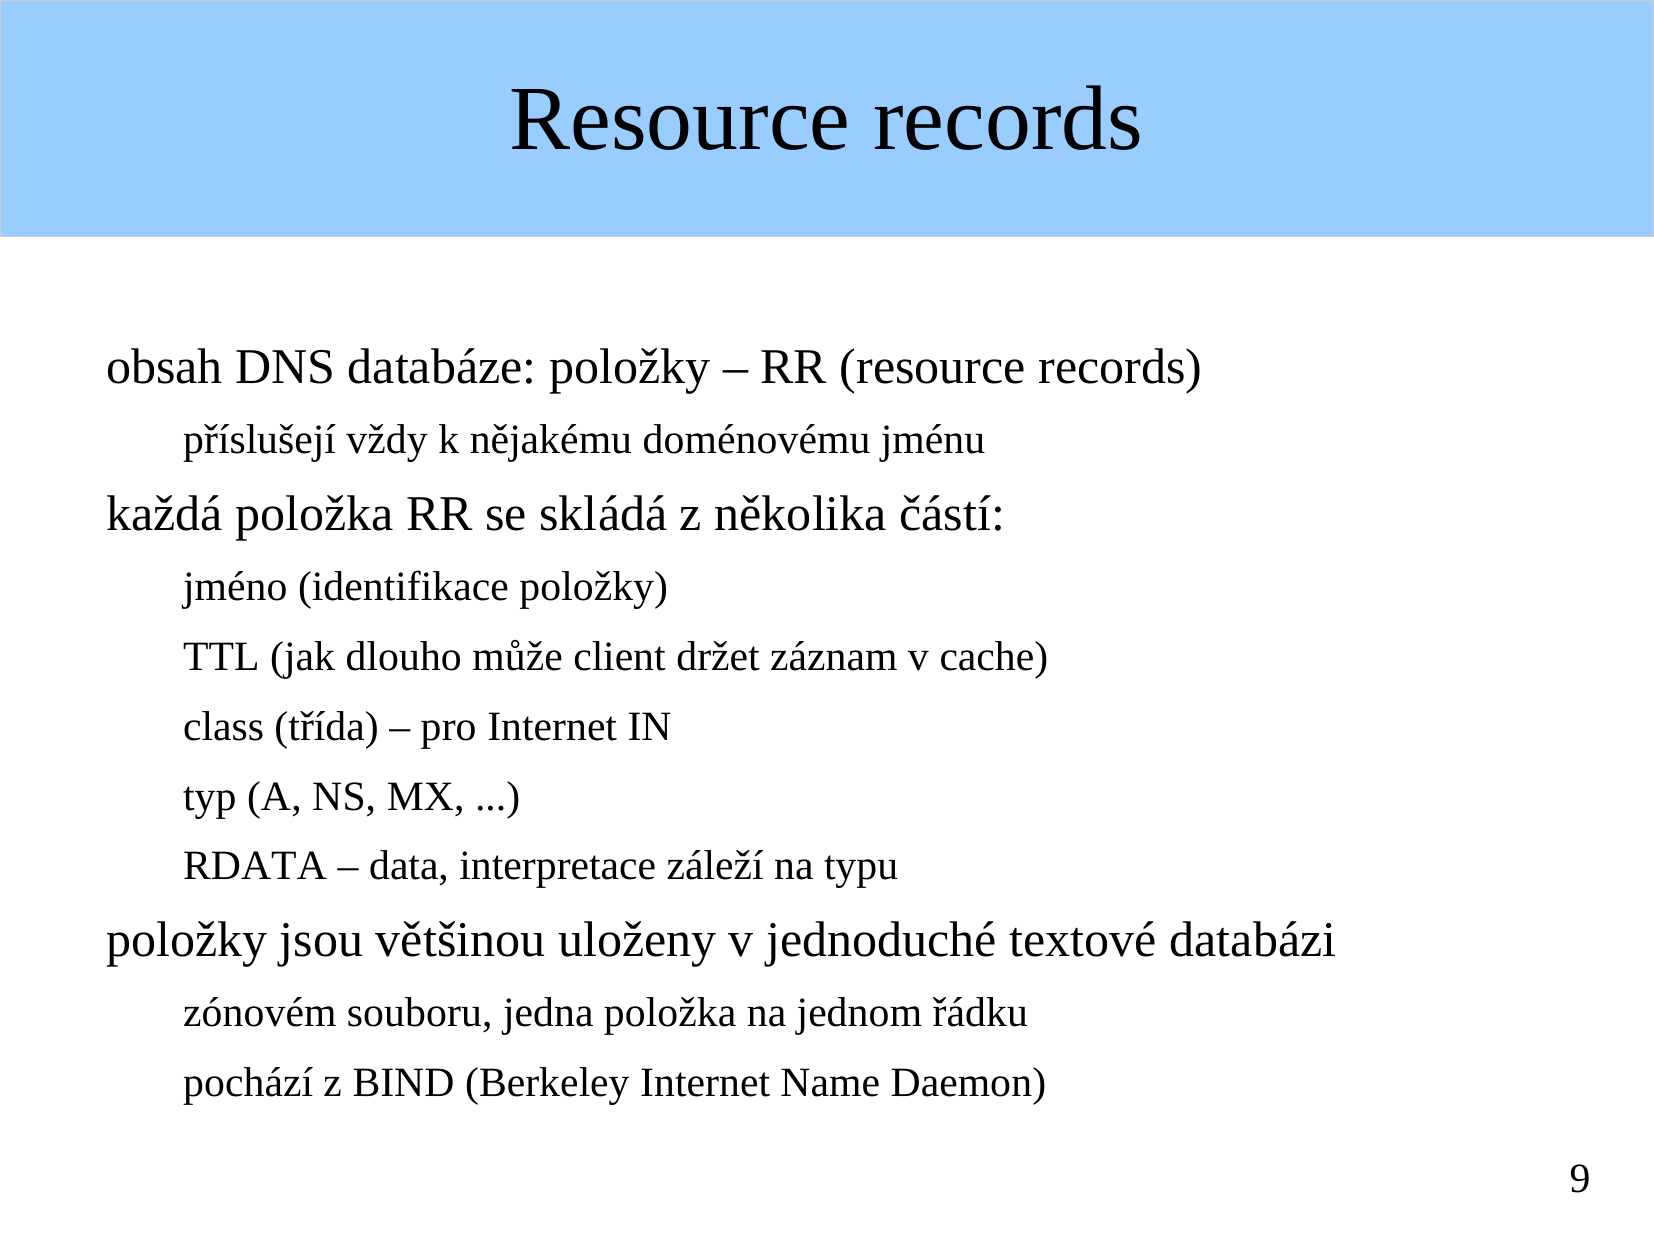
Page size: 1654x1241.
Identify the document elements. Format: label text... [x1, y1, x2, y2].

list obsah DNS databáze: položky – RR (resource records) příslušejí vždy k nějakému doménovému jménu každá položka RR se skládá z několika částí: jméno (identifikace položky) TTL (jak dlouho může client držet záznam v cache) class (třída) – pro Internet IN typ (A, NS, MX, ...) RDATA – data, interpretace záleží na typu položky jsou většinou uloženy v jednoduché textové databázi zónovém souboru, jedna položka na jednom řádku pochází z BIND (Berkeley Internet Name Daemon) [88, 338, 1565, 1180]
title Resource records [0, 0, 1654, 237]
